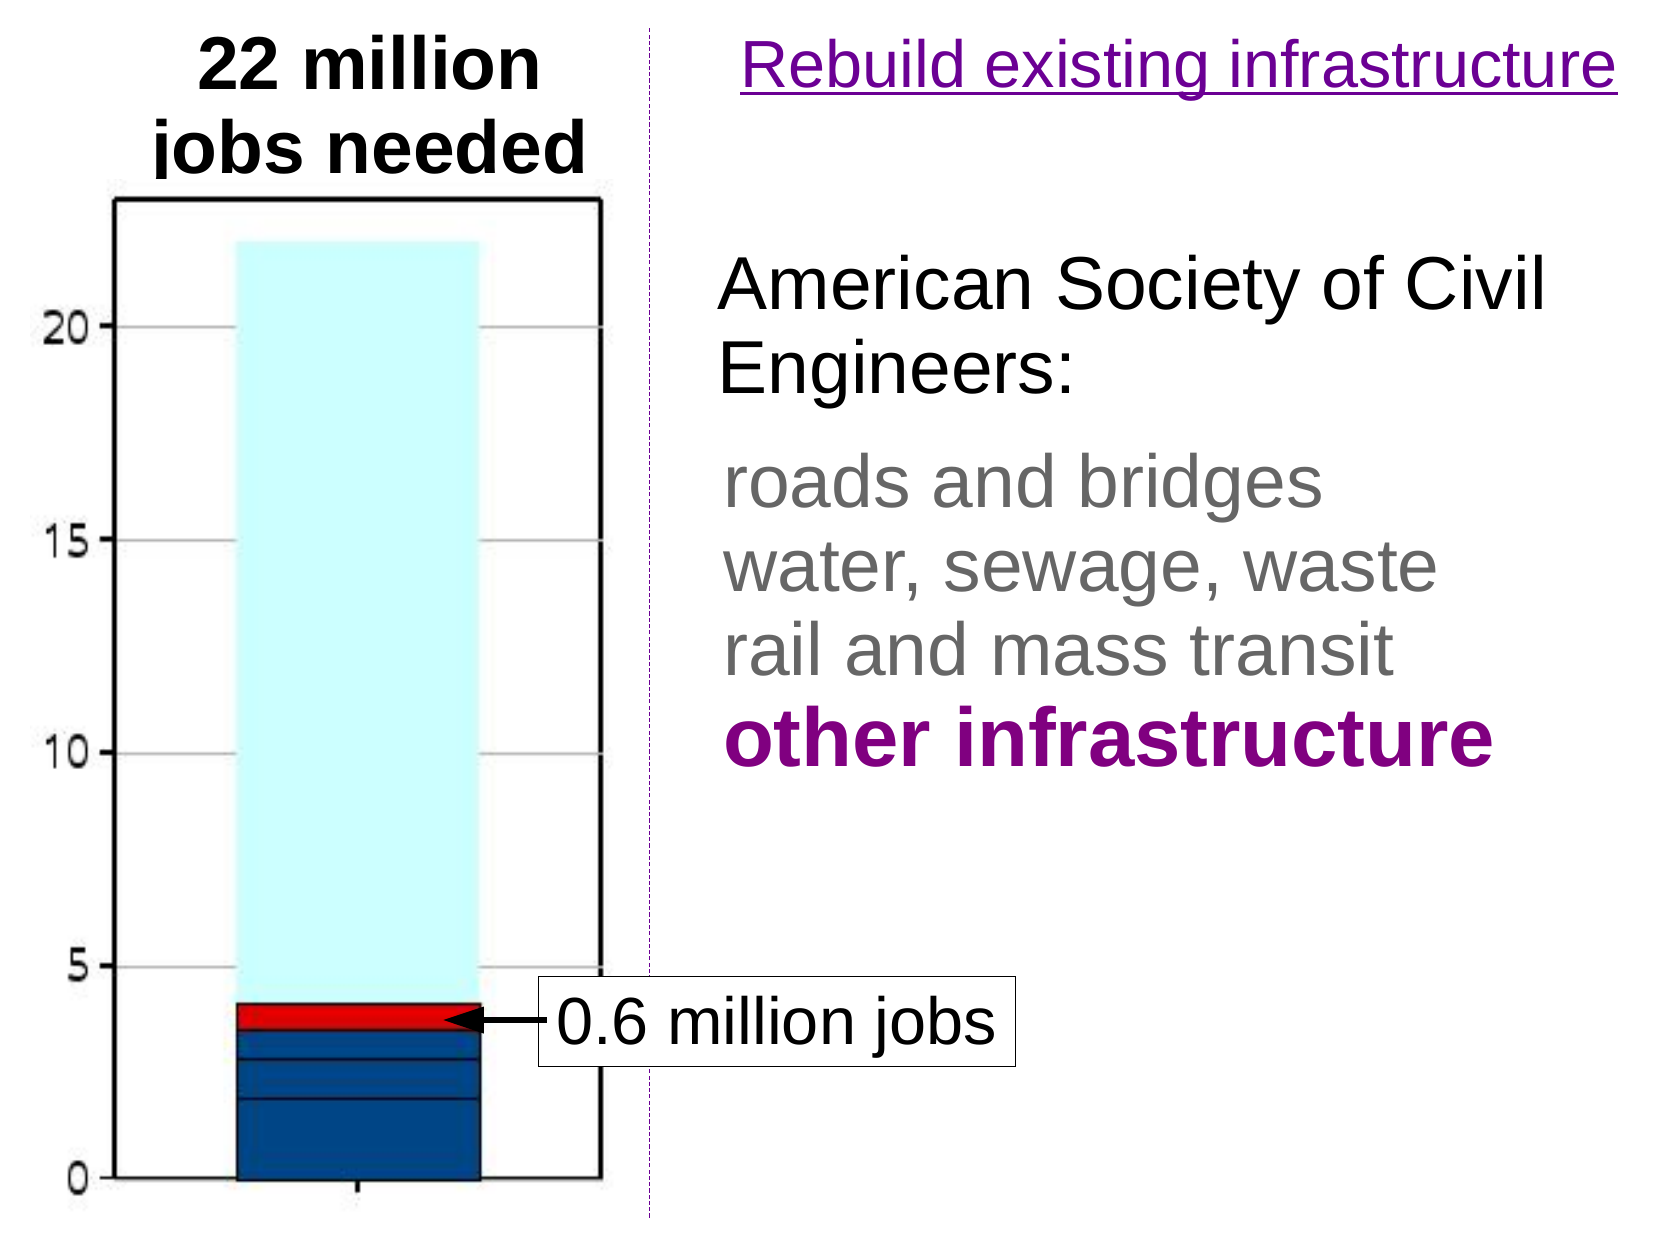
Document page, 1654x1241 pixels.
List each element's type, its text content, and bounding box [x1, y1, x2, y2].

text_box Rebuild existing infrastructure [715, 19, 1643, 110]
text_box 0.6 million jobs [538, 976, 1016, 1067]
text_box 22 million jobs needed [126, 13, 614, 179]
text_box American Society of Civil Engineers: roads and bridges water, sewage, waste rail and mass transit other infrastructure [687, 234, 1607, 818]
picture [30, 179, 616, 1231]
